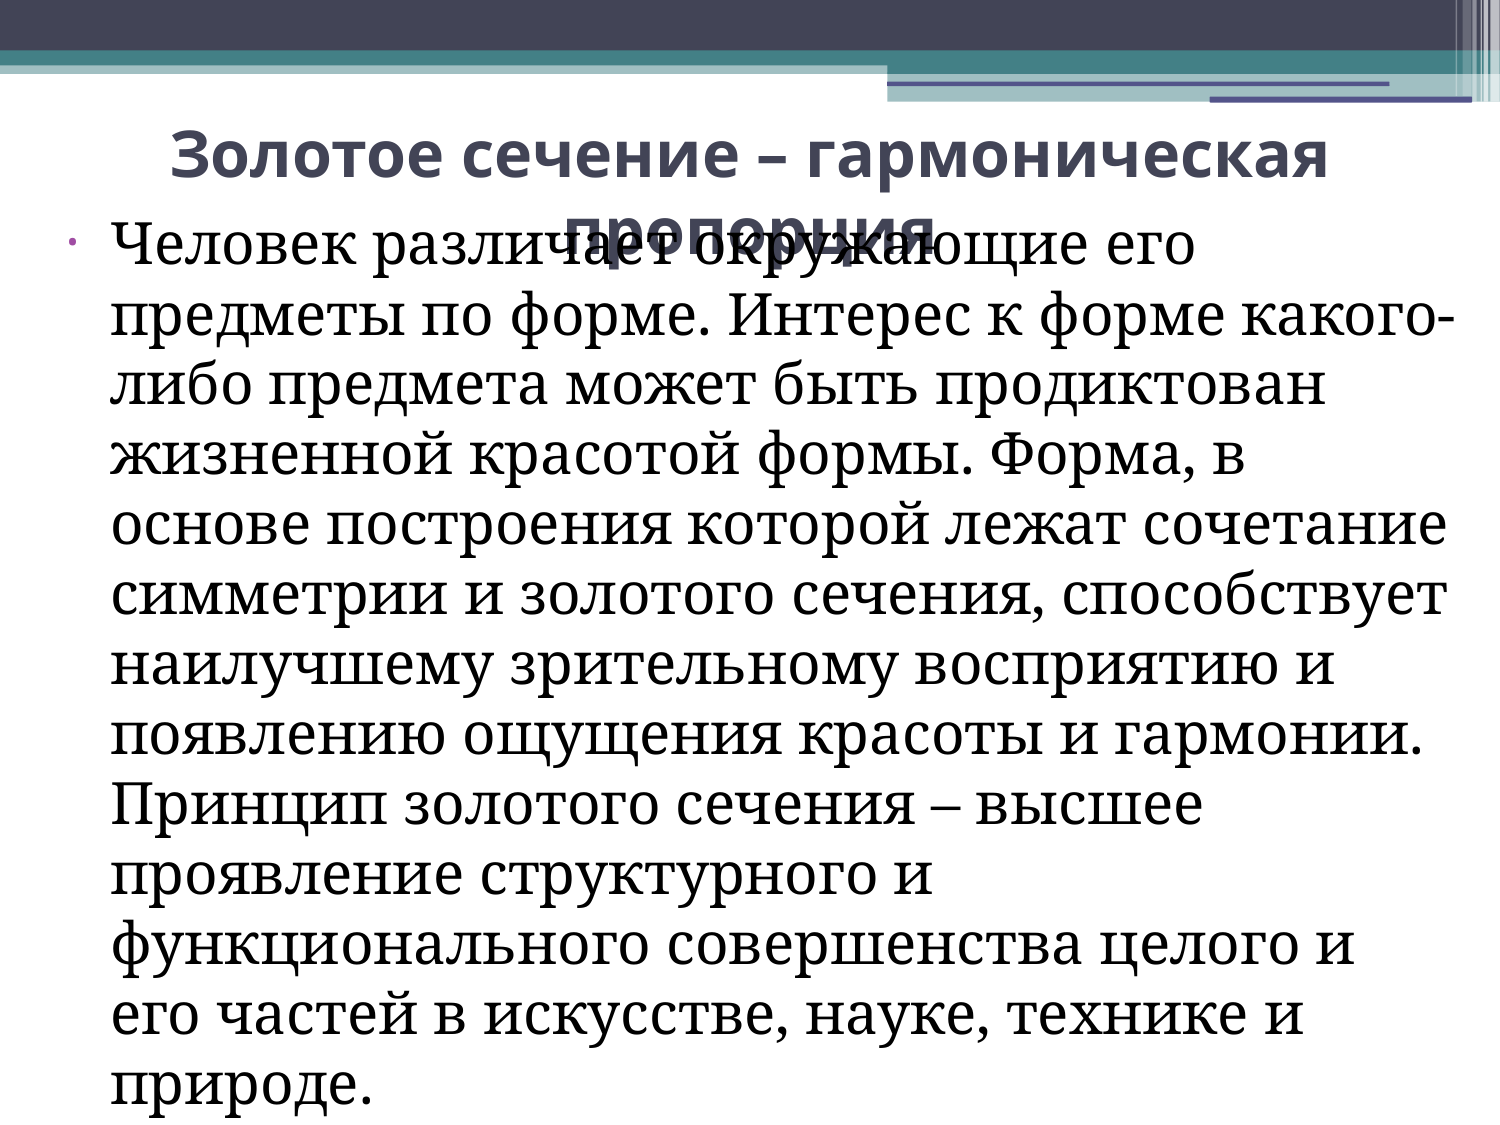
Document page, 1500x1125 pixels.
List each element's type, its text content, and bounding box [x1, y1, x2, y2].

list Человек различает окружающие его предметы по форме. Интерес к форме какого-либо предмета может быть продиктован жизненной красотой формы. Форма, в основе построения которой лежат сочетание симметрии и золотого сечения, способствует наилучшему зрительному восприятию и появлению ощущения красоты и гармонии. Принцип золотого сечения – высшее проявление структурного и функционального совершенства целого и его частей в искусстве, науке, технике и природе. [35, 199, 1477, 1067]
title Золотое сечение – гармоническая пропорция [75, 105, 1425, 199]
